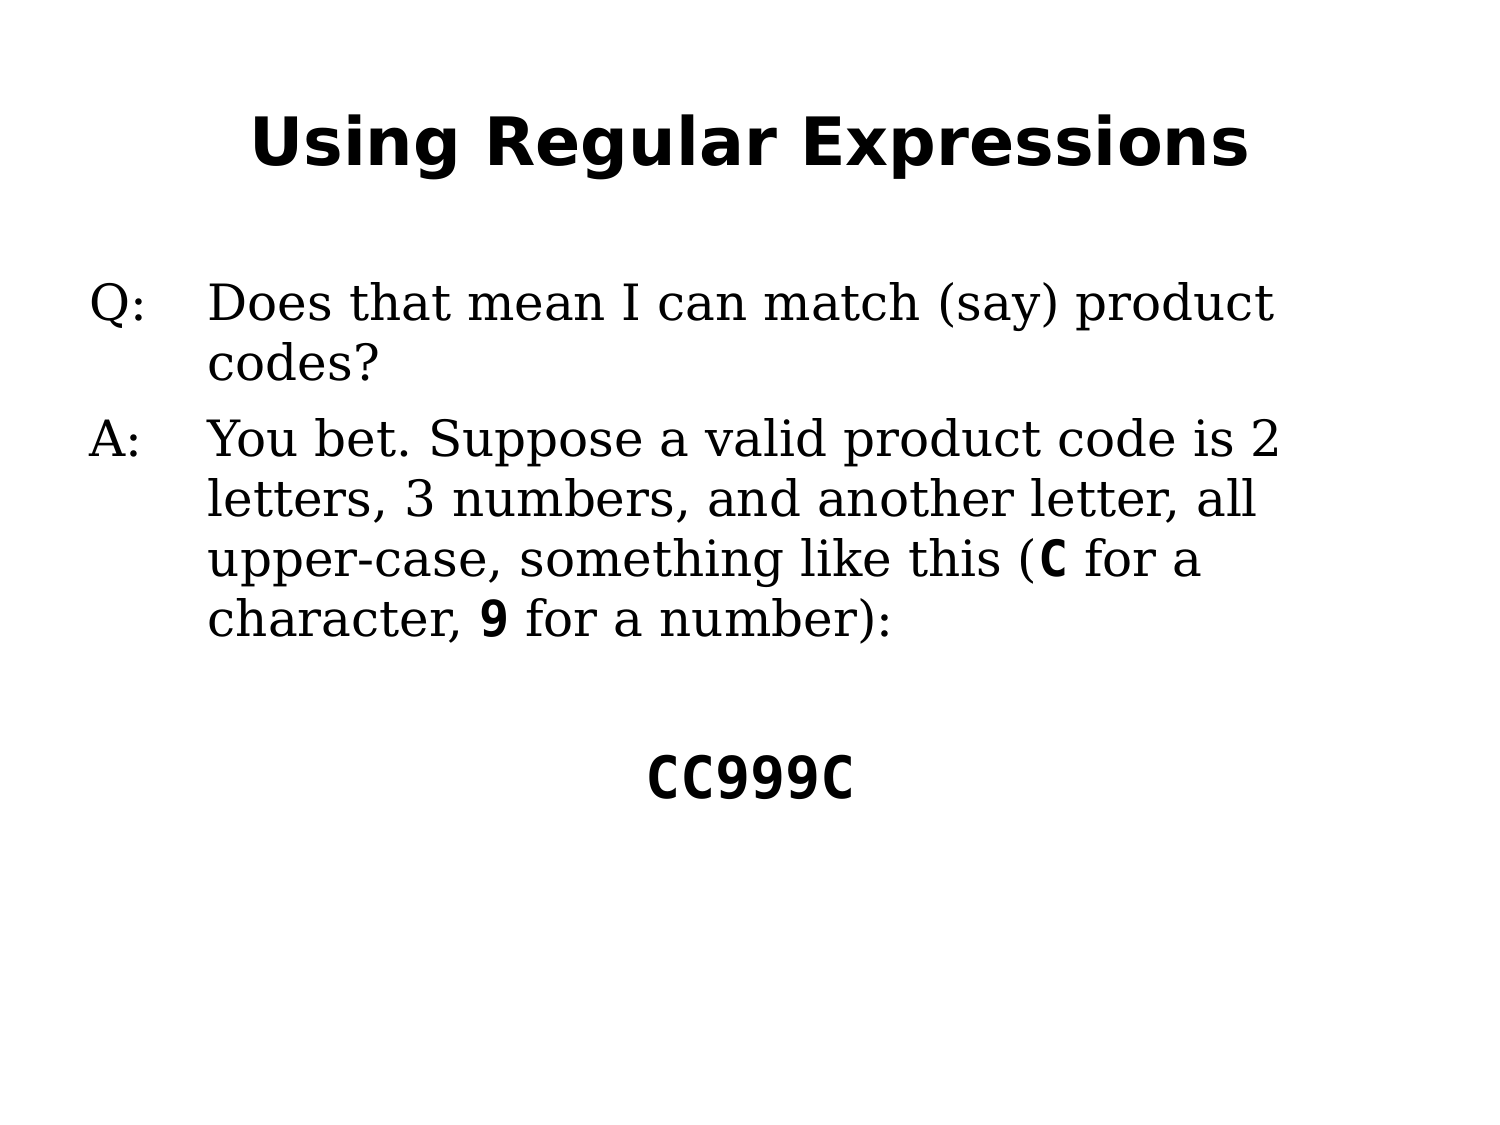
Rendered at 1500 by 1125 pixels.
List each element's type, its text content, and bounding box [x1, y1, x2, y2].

list Q: Does that mean I can match (say) product codes? A: You bet. Suppose a valid product code is 2 letters, 3 numbers, and another letter, all upper-case, something like this (C for a character, 9 for a number): CC999C [75, 262, 1426, 1006]
title Using Regular Expressions [75, 45, 1426, 233]
